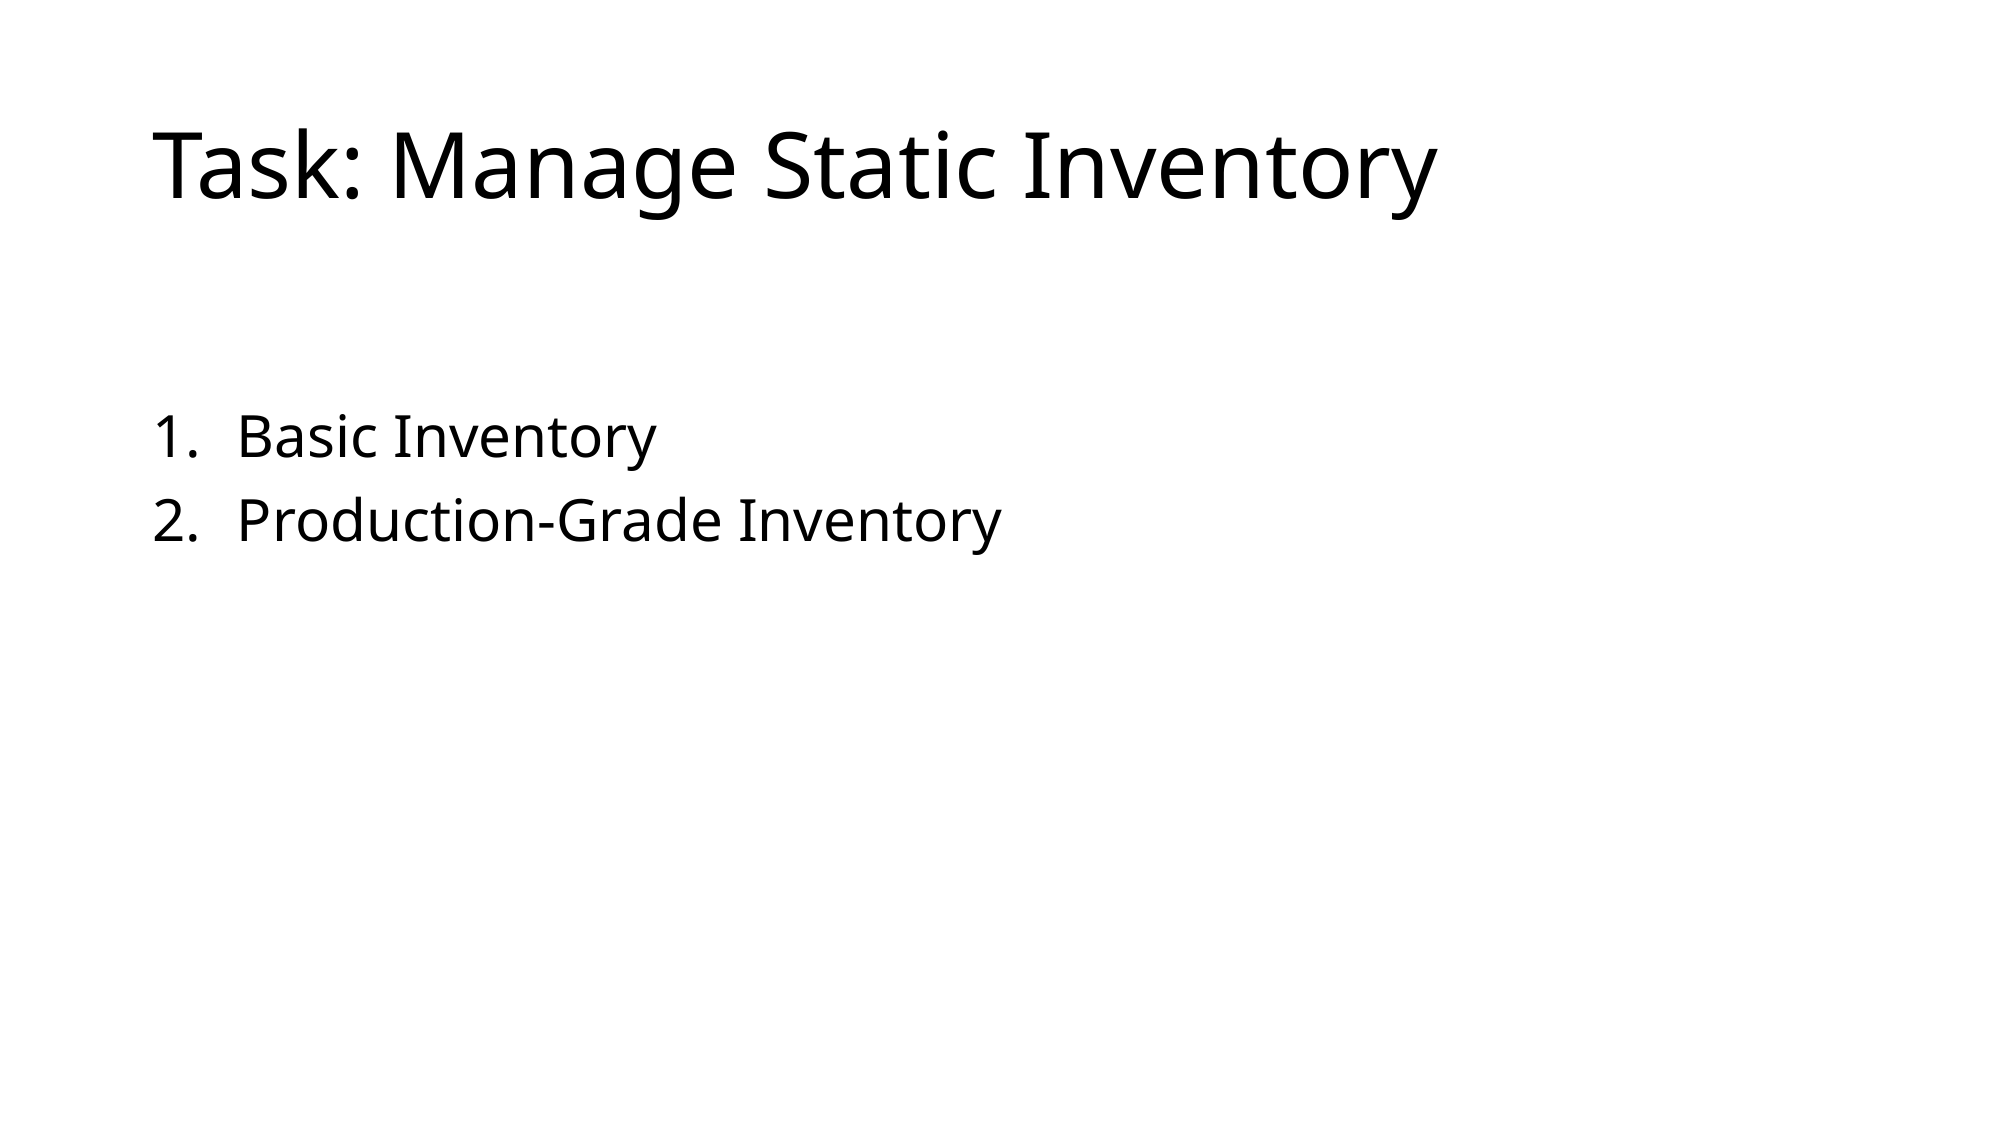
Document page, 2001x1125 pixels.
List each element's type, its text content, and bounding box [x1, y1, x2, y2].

title Task: Manage Static Inventory [137, 59, 1863, 278]
list Basic Inventory Production-Grade Inventory [137, 299, 1863, 1014]
